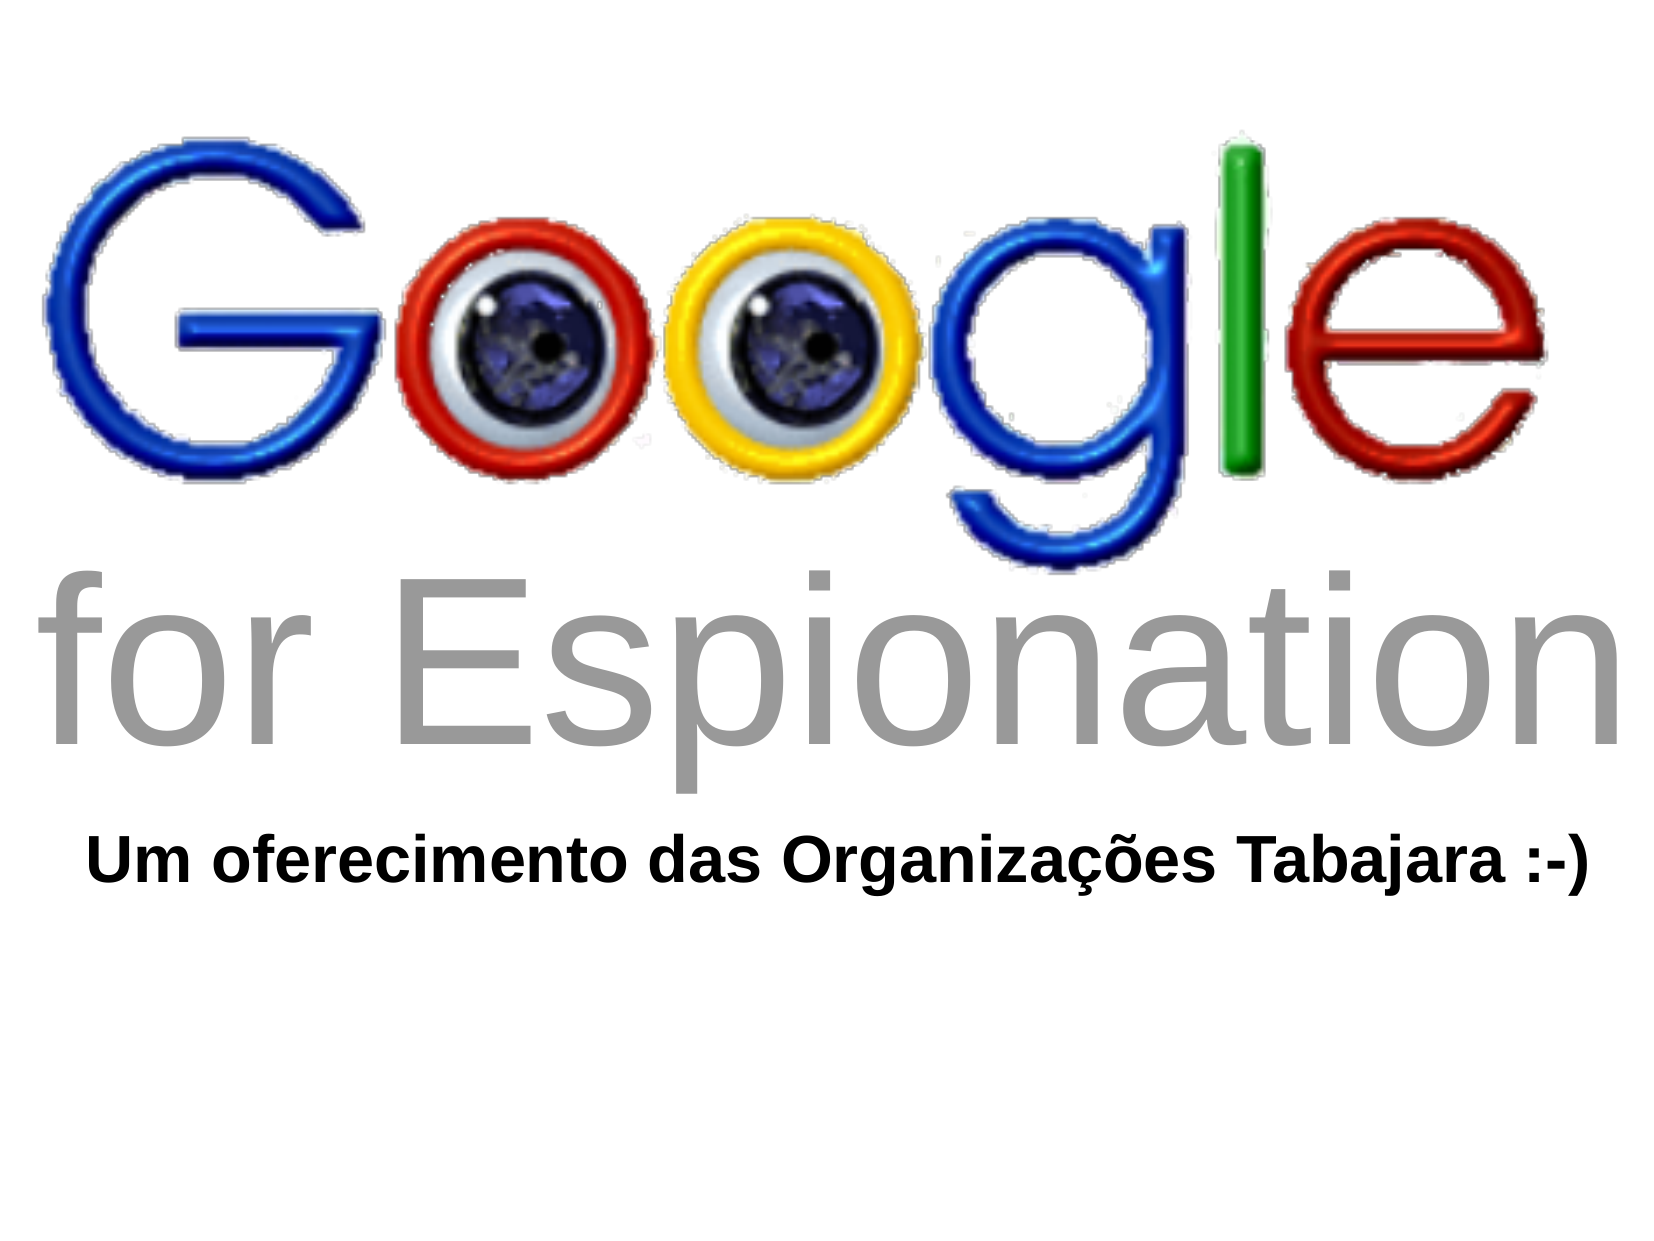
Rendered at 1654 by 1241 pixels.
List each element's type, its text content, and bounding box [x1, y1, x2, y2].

text_box for Espionation [20, 638, 1654, 804]
picture [0, 0, 1654, 638]
text_box Um oferecimento das Organizações Tabajara :-) [70, 814, 1619, 980]
